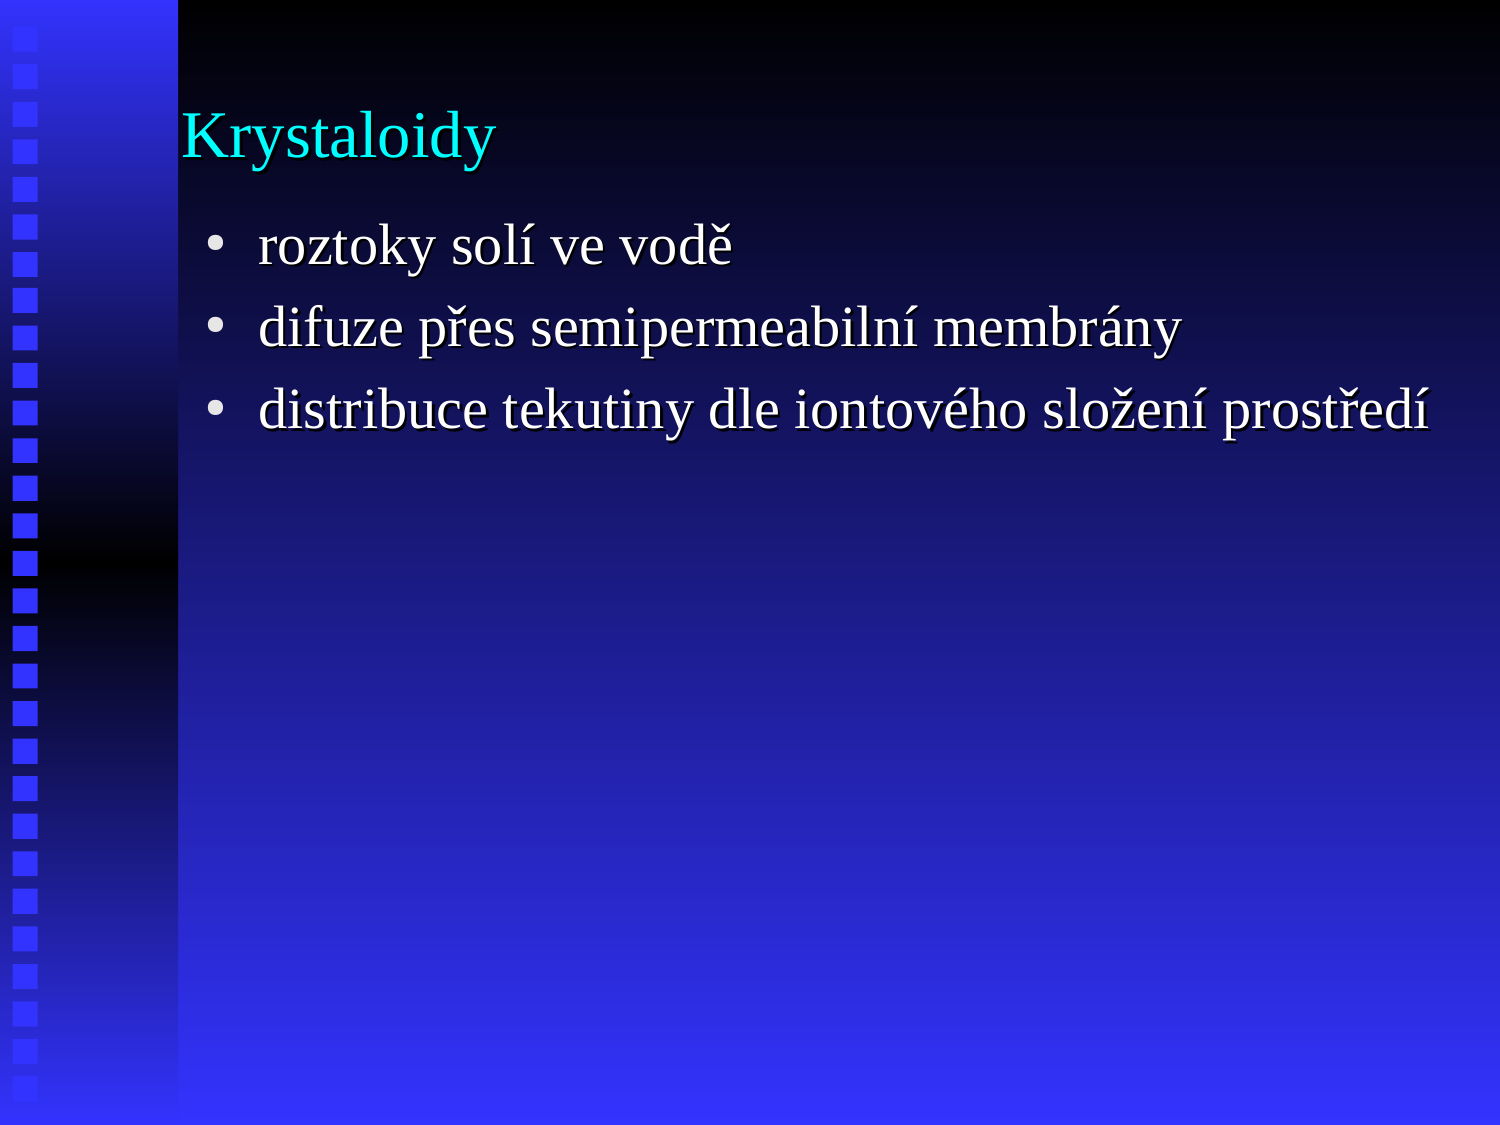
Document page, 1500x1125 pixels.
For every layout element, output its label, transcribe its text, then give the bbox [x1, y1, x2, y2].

list roztoky solí ve vodě difuze přes semipermeabilní membrány distribuce tekutiny dle iontového složení prostředí [187, 208, 1463, 1094]
title Krystaloidy [181, 39, 1457, 227]
